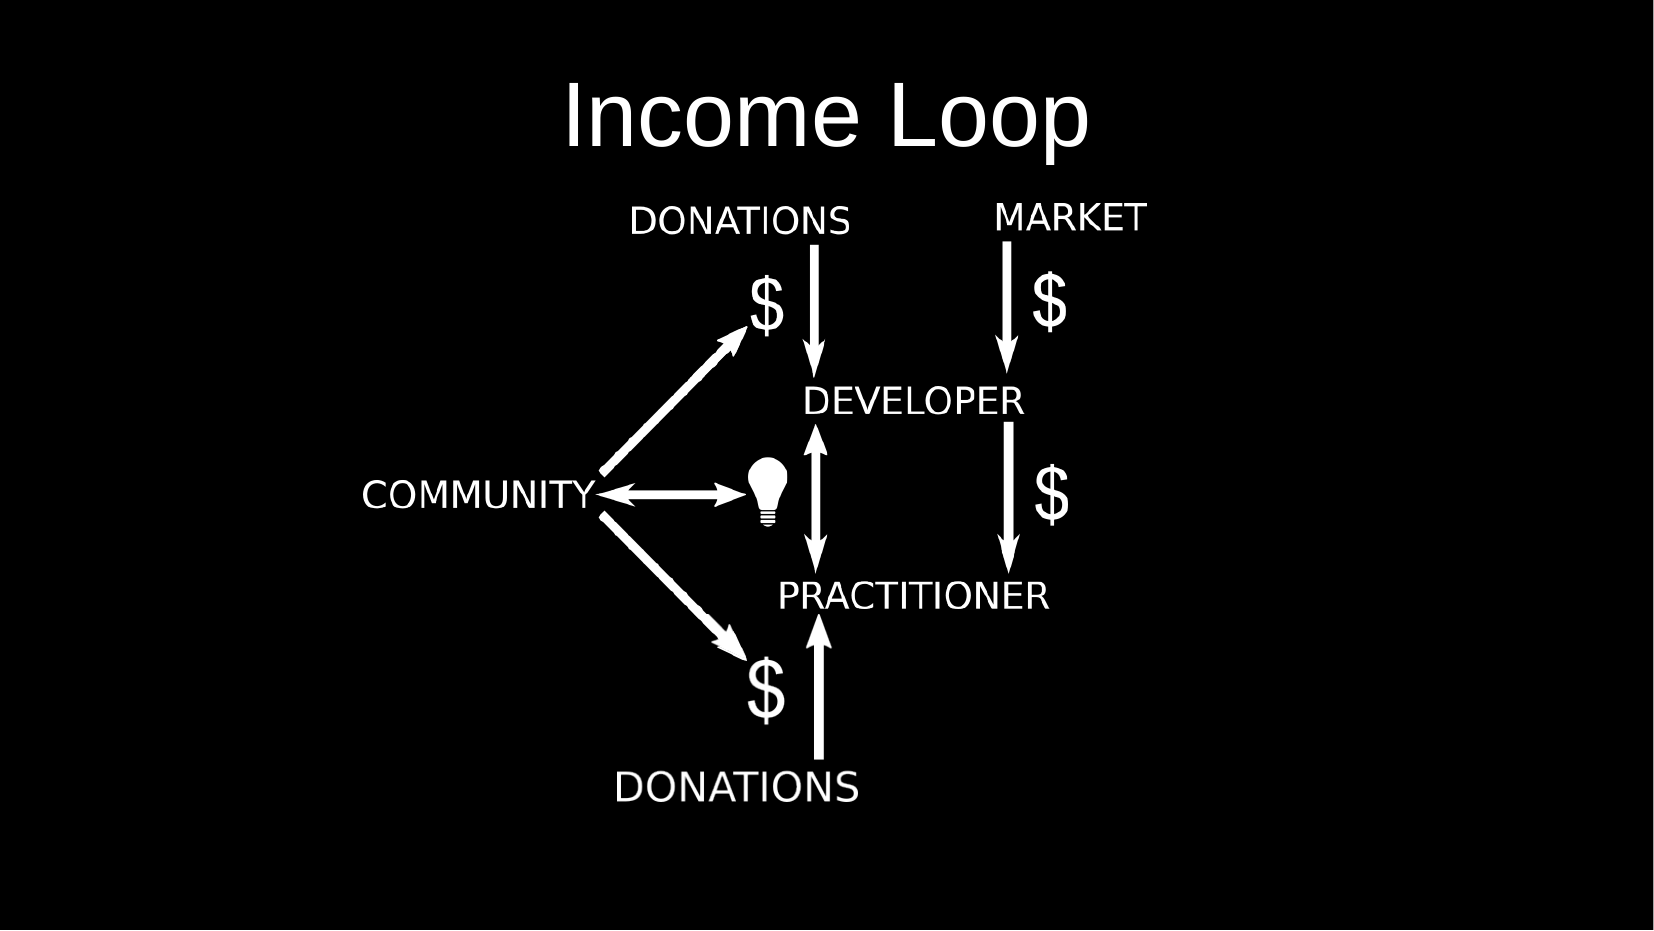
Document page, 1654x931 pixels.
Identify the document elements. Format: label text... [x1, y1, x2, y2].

picture [995, 203, 1147, 374]
title Income Loop [82, 37, 1571, 193]
picture [363, 206, 858, 802]
picture [748, 386, 1068, 609]
